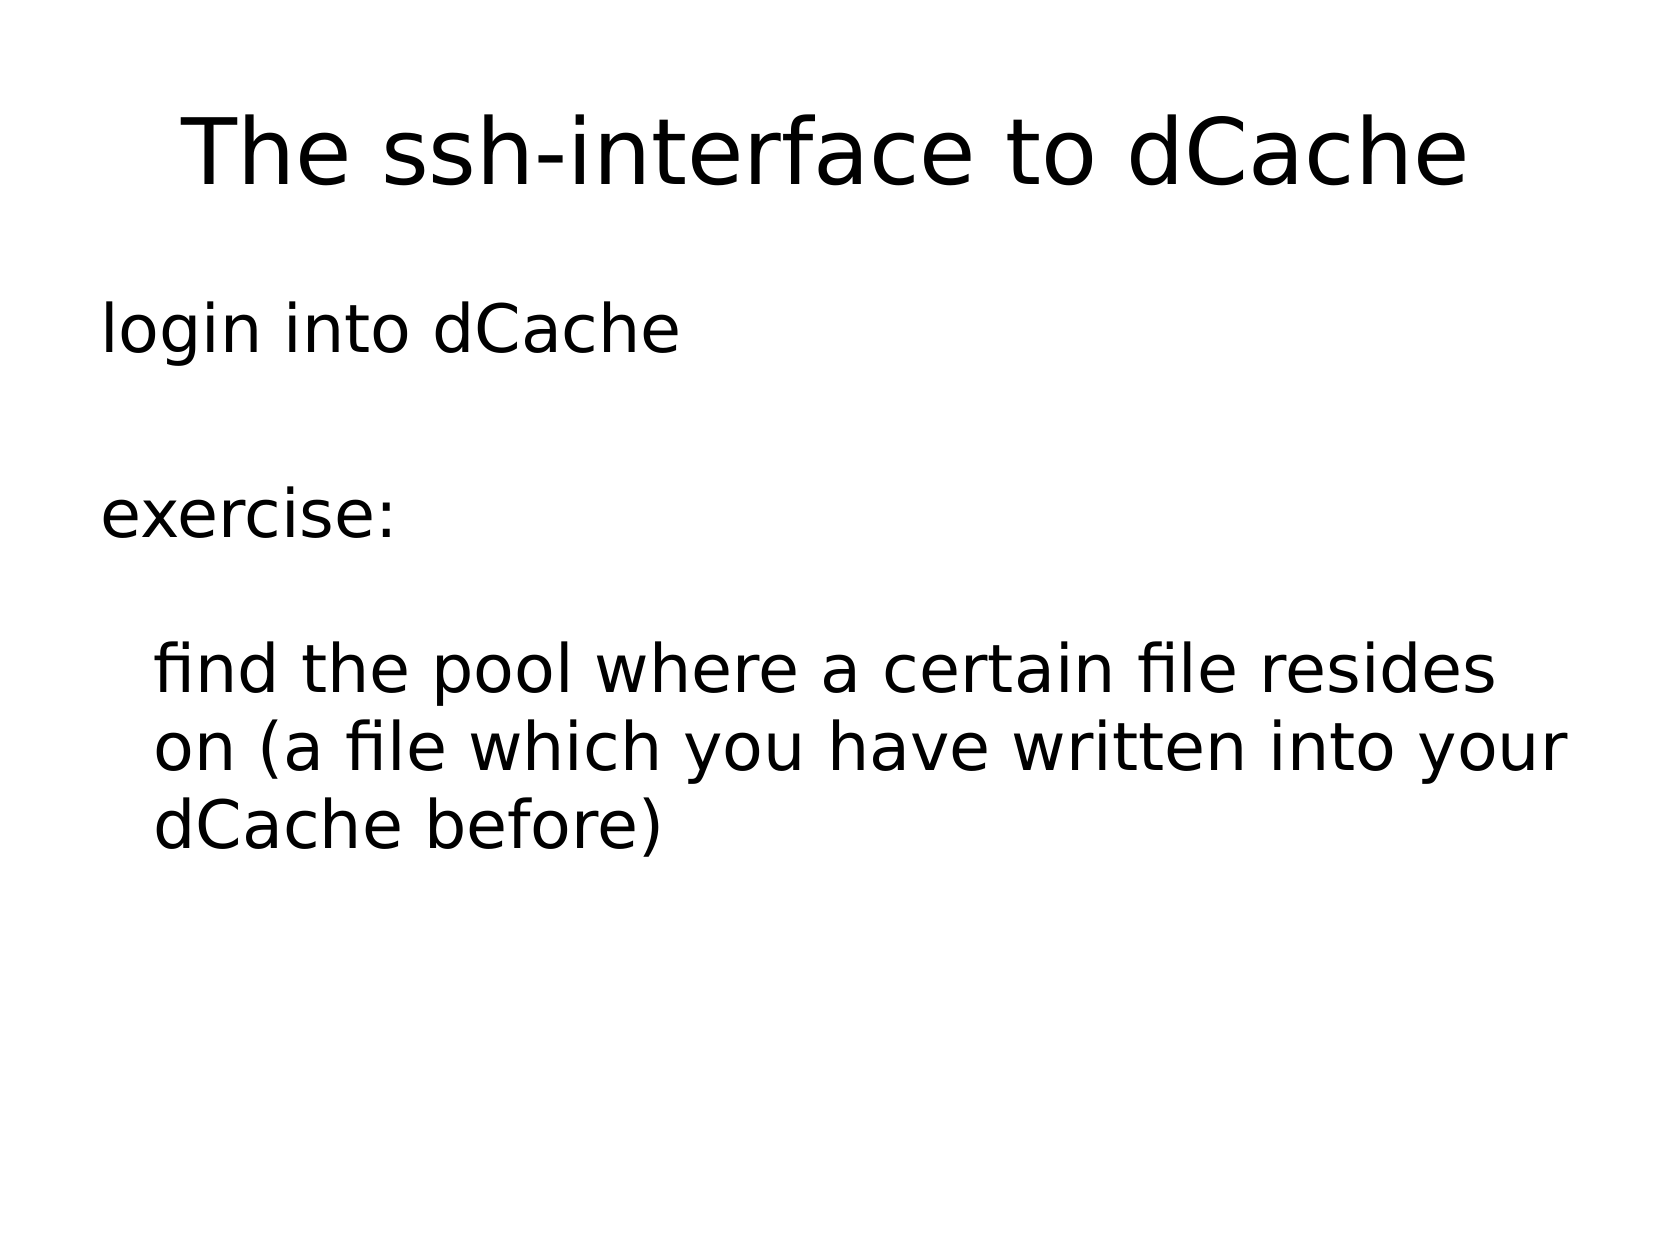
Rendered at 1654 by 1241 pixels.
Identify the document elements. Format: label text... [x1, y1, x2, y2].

list login into dCache exercise: find the pool where a certain file resides on (a file which you have written into your dCache before) [82, 290, 1571, 1094]
title The ssh-interface to dCache [82, 56, 1571, 250]
